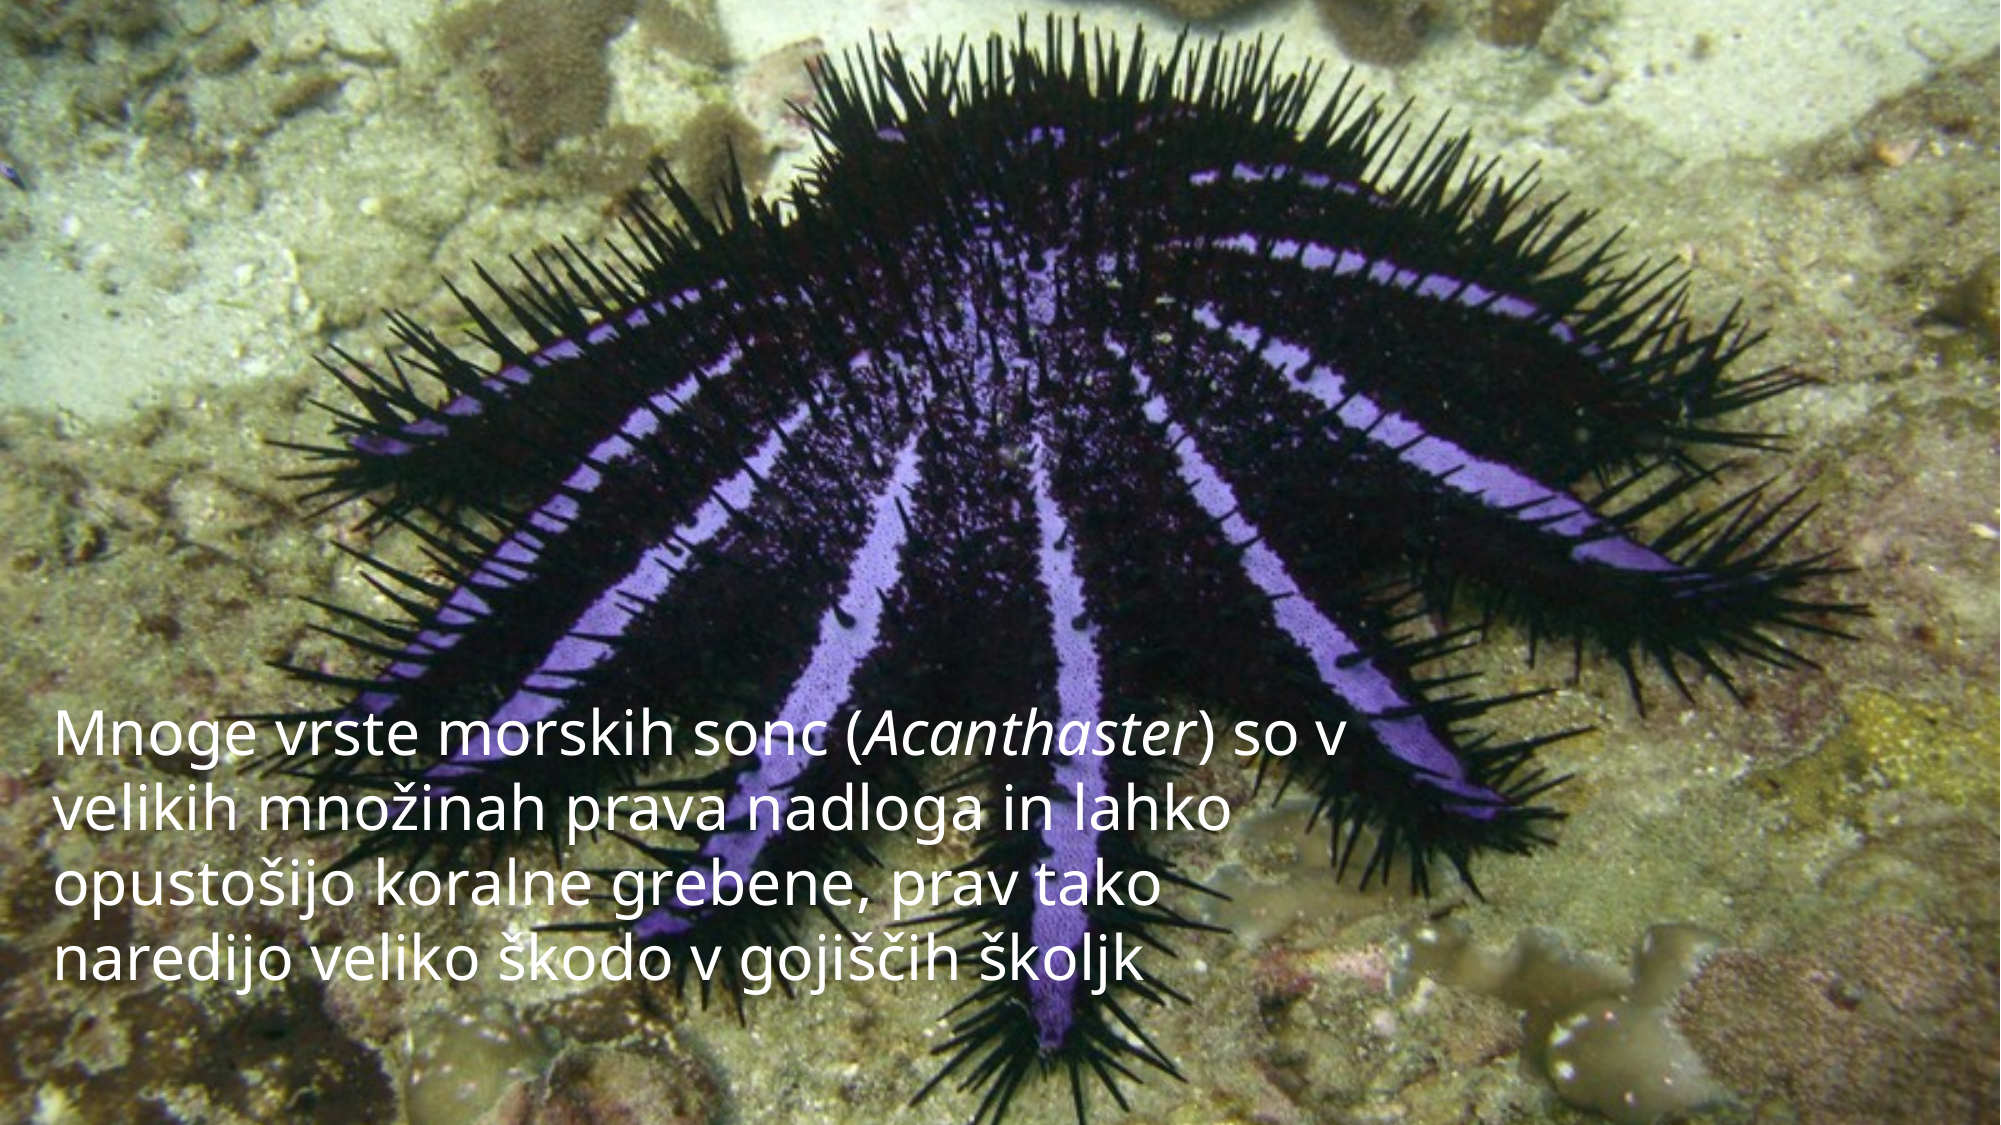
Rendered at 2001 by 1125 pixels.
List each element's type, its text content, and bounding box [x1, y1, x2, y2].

text_box Mnoge vrste morskih sonc (Acanthaster) so v velikih množinah prava nadloga in lahko opustošijo koralne grebene, prav tako naredijo veliko škodo v gojiščih školjk [37, 685, 1371, 1001]
picture [0, 0, 2000, 1125]
